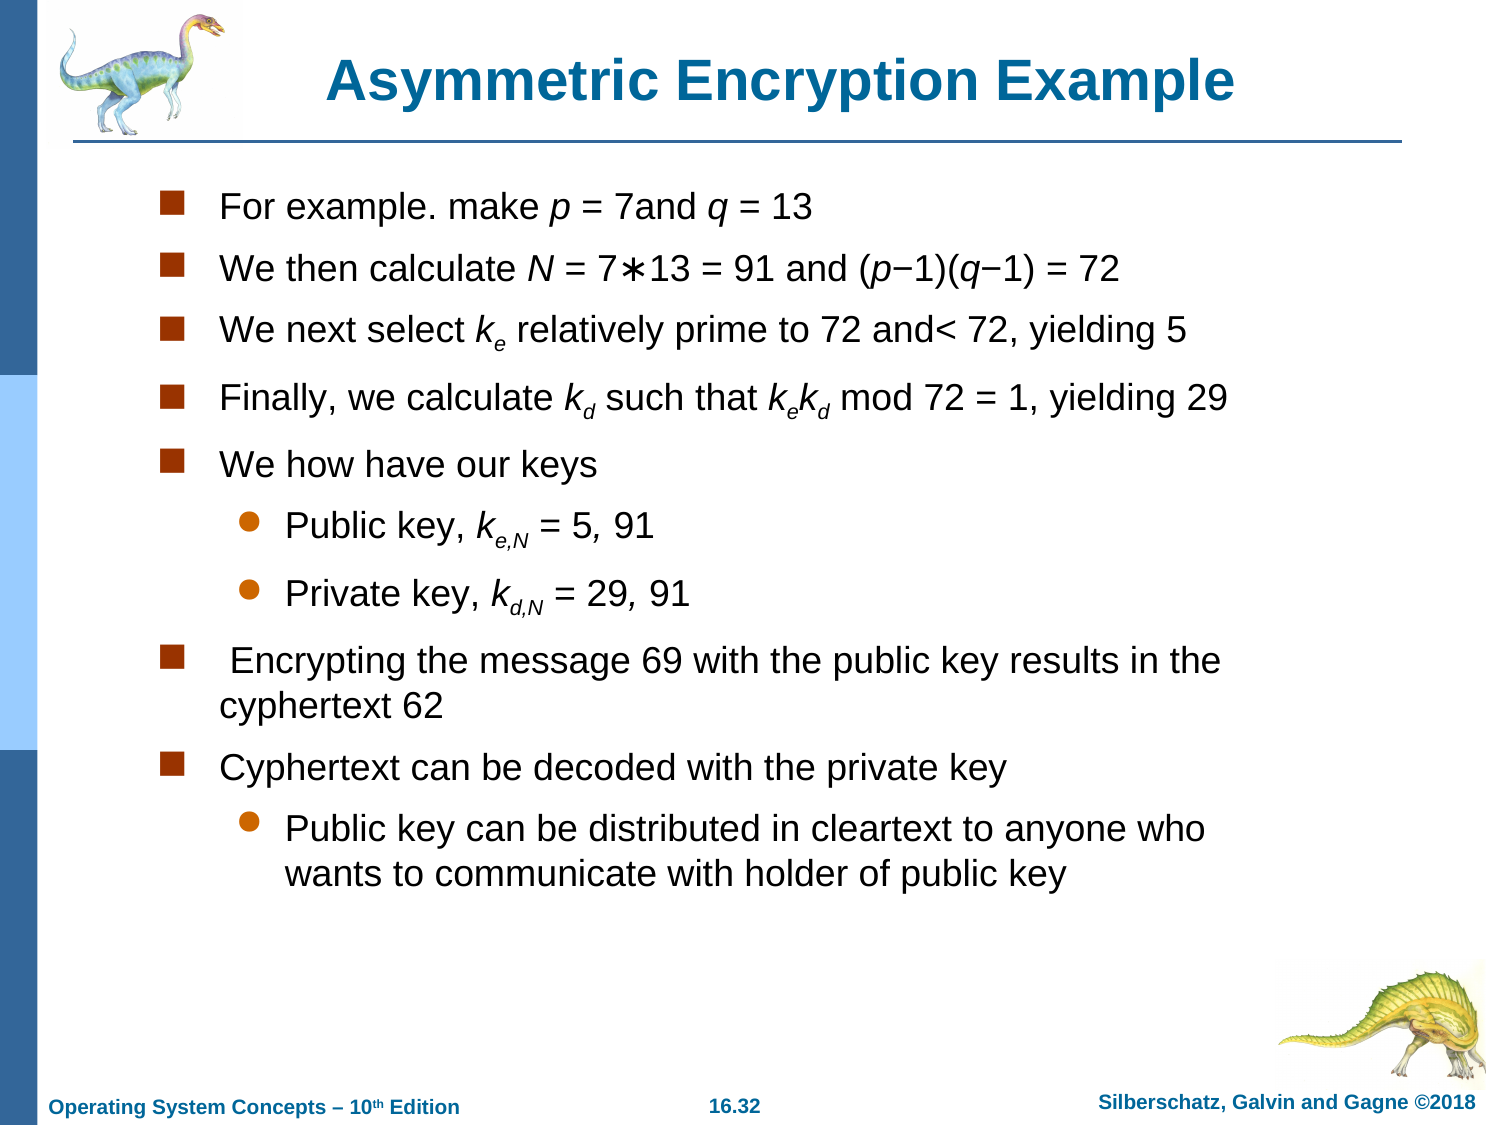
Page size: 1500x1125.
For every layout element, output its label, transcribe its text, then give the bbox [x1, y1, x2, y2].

picture [46, 0, 243, 149]
title Asymmetric Encryption Example [170, 25, 1392, 121]
list For example. make p = 7and q = 13 We then calculate N = 7∗13 = 91 and (p−1)(q−1) = 72 We next select ke relatively prime to 72 and< 72, yielding 5 Finally, we calculate kd such that kekd mod 72 = 1, yielding 29 We how have our keys Public key, ke,N = 5, 91 Private key, kd,N = 29, 91 Encrypting the message 69 with the public key results in the cyphertext 62 Cyphertext can be decoded with the private key Public key can be distributed in cleartext to anyone who wants to communicate with holder of public key [147, 174, 1301, 1066]
picture [1415, 1094, 1423, 1099]
picture [1275, 959, 1486, 1090]
